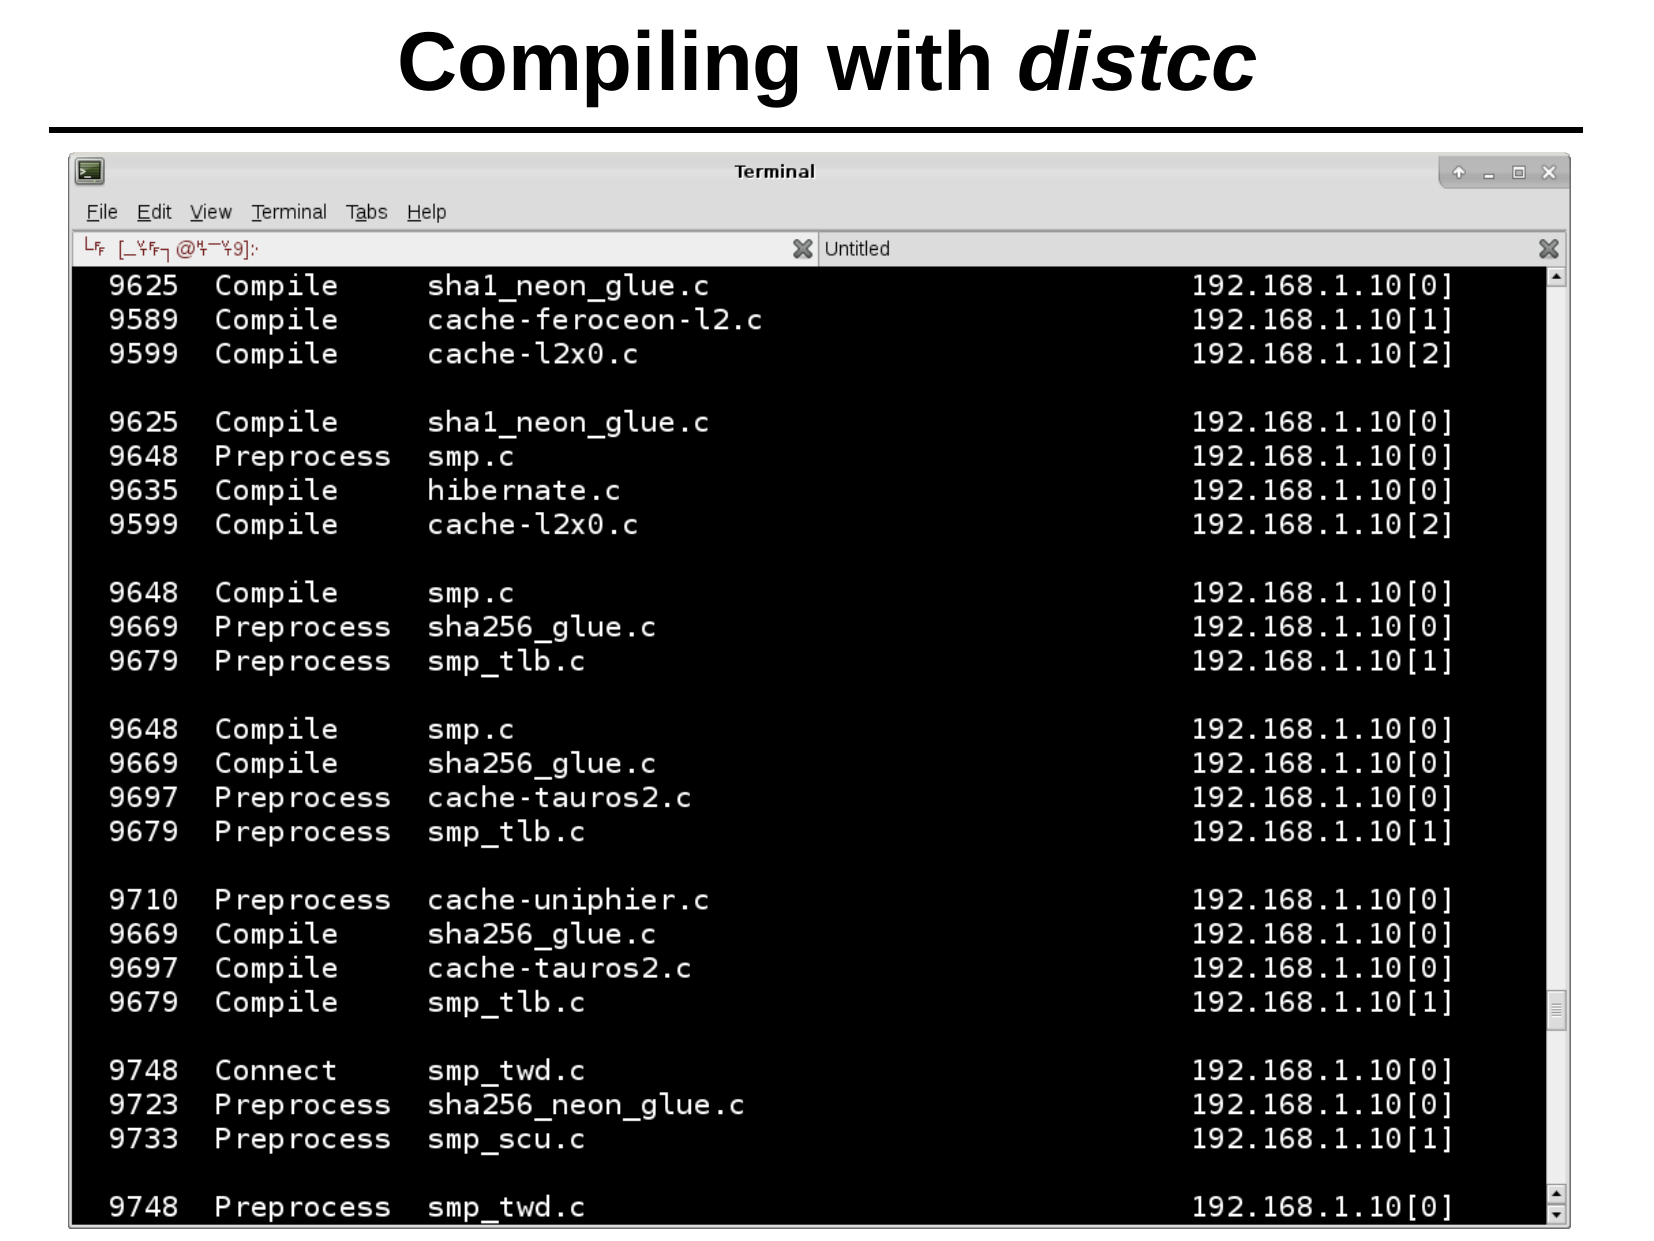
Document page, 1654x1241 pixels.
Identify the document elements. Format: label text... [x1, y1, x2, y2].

text_box Compiling with distcc [49, 8, 1607, 150]
picture [68, 152, 1571, 1229]
